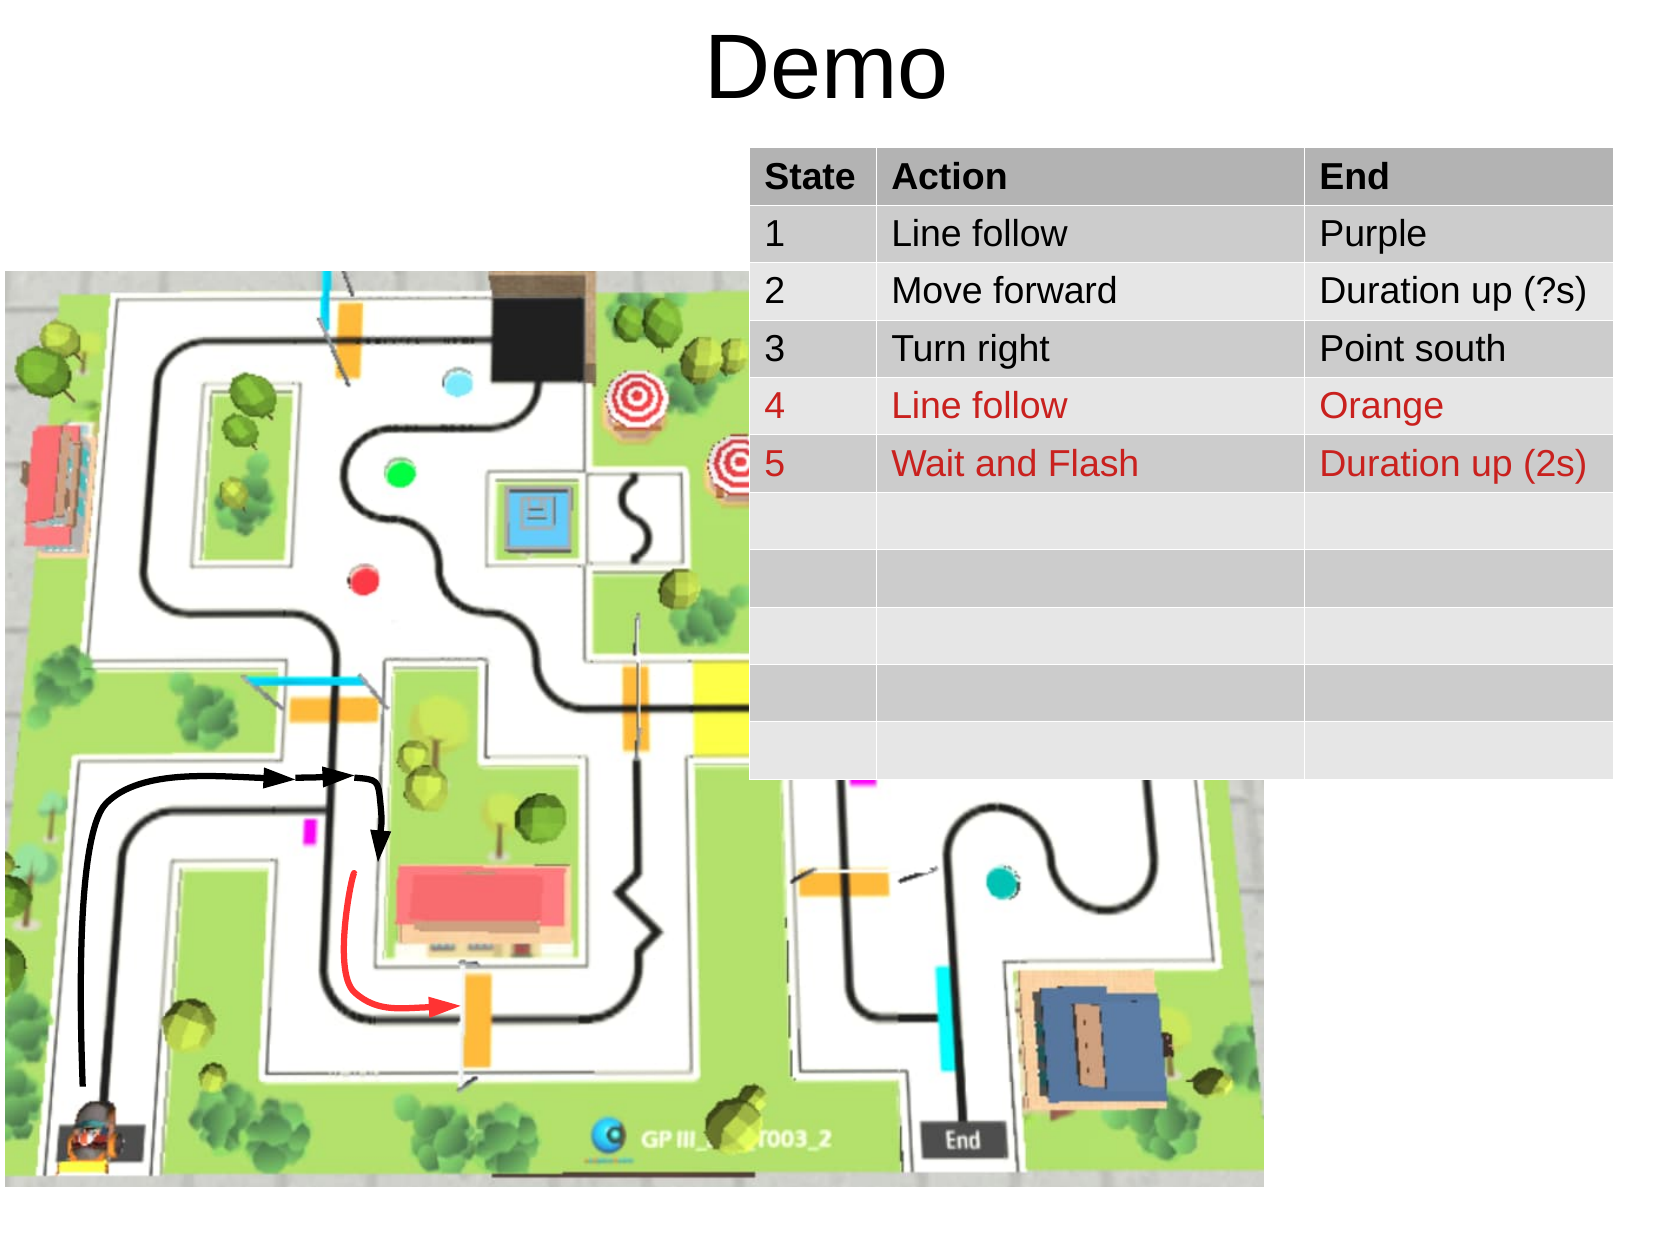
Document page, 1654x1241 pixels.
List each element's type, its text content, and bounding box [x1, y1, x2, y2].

picture [5, 271, 1264, 1187]
table_cell Line follow [877, 378, 1304, 434]
table_cell Turn right [877, 321, 1304, 377]
table_cell [750, 608, 876, 664]
table_cell [1305, 722, 1613, 779]
table_cell 5 [750, 435, 876, 492]
table_cell Duration up (?s) [1305, 263, 1613, 320]
table_cell Line follow [877, 206, 1304, 262]
table_cell [877, 665, 1304, 721]
table_cell 2 [750, 263, 876, 320]
table_cell [1305, 665, 1613, 721]
table_cell [750, 550, 876, 607]
table_cell 3 [750, 321, 876, 377]
table_cell Orange [1305, 378, 1613, 434]
table_header State [750, 148, 876, 205]
table_header Action [877, 148, 1304, 205]
table_cell Wait and Flash [877, 435, 1304, 492]
table_cell [877, 608, 1304, 664]
table_cell [877, 550, 1304, 607]
table_cell Duration up (2s) [1305, 435, 1613, 492]
table_cell [1305, 550, 1613, 607]
table_cell [1305, 493, 1613, 549]
table_cell [877, 493, 1304, 549]
table_cell Move forward [877, 263, 1304, 320]
table_cell Purple [1305, 206, 1613, 262]
table_cell [877, 722, 1304, 779]
table_cell [750, 493, 876, 549]
table_cell [750, 722, 876, 779]
title Demo [82, 15, 1571, 119]
table_header End [1305, 148, 1613, 205]
table_cell 4 [750, 378, 876, 434]
table_cell [750, 665, 876, 721]
table_cell [1305, 608, 1613, 664]
table_cell Point south [1305, 321, 1613, 377]
table_cell 1 [750, 206, 876, 262]
